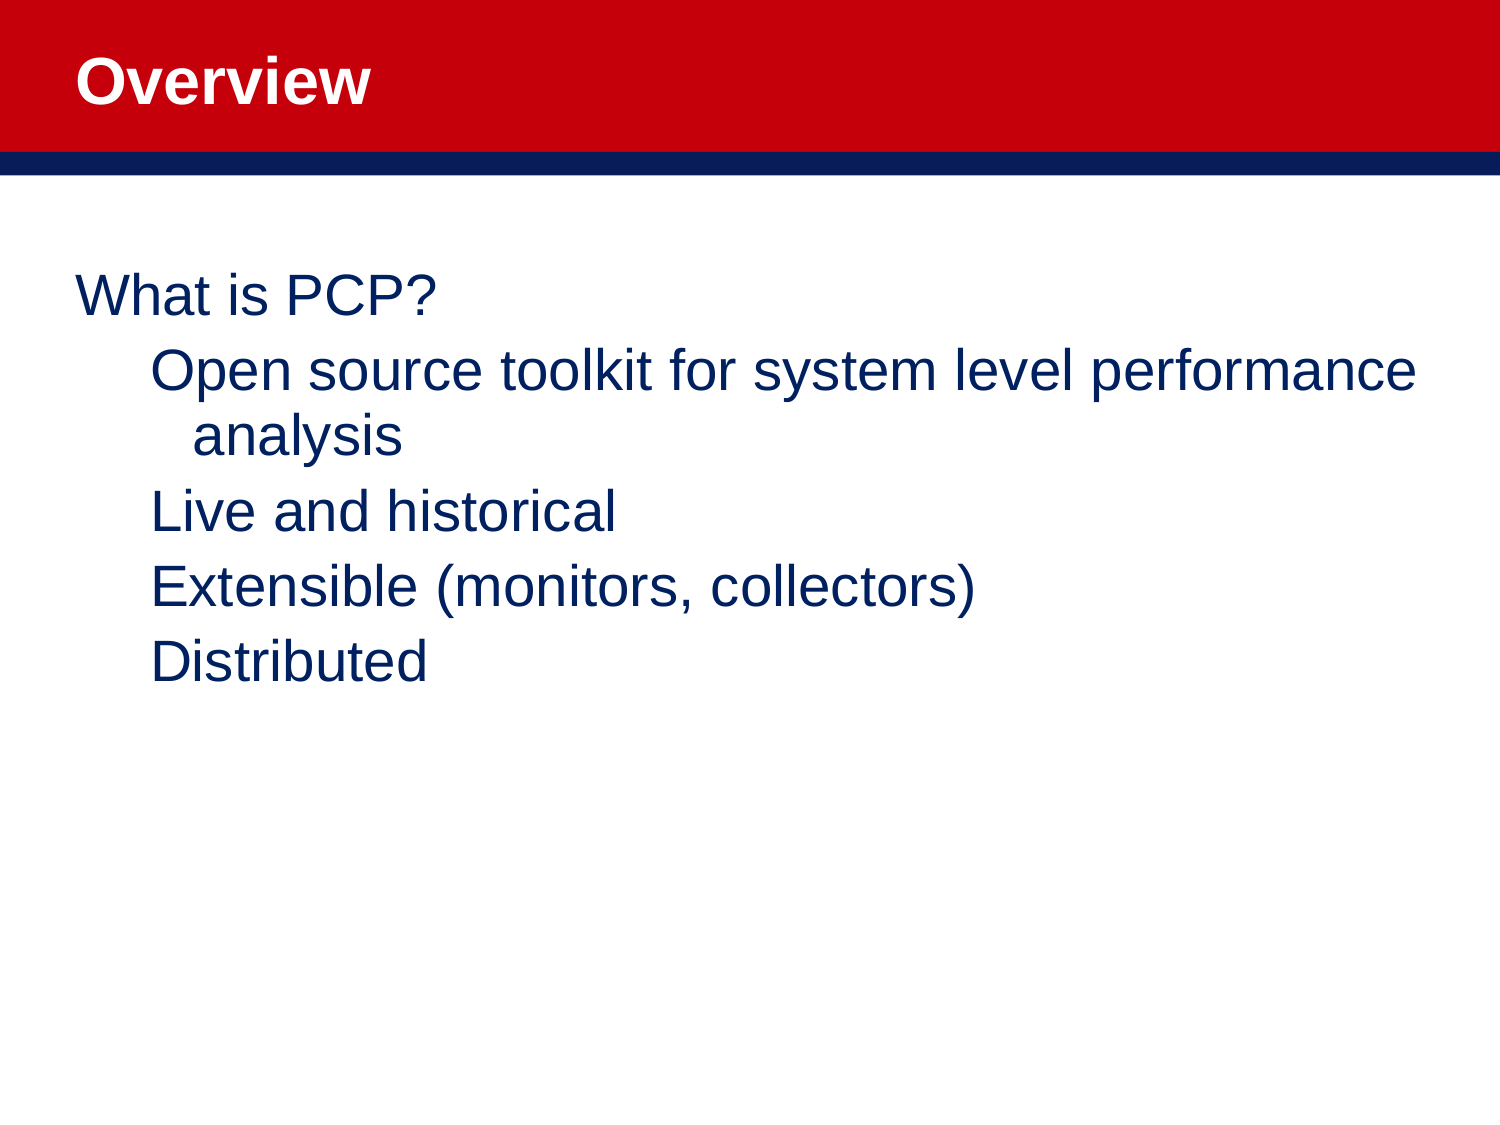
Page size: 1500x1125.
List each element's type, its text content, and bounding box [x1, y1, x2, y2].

title Overview [75, 5, 1425, 158]
list What is PCP? Open source toolkit for system level performance analysis Live and historical Extensible (monitors, collectors)‏ Distributed [75, 262, 1425, 1048]
